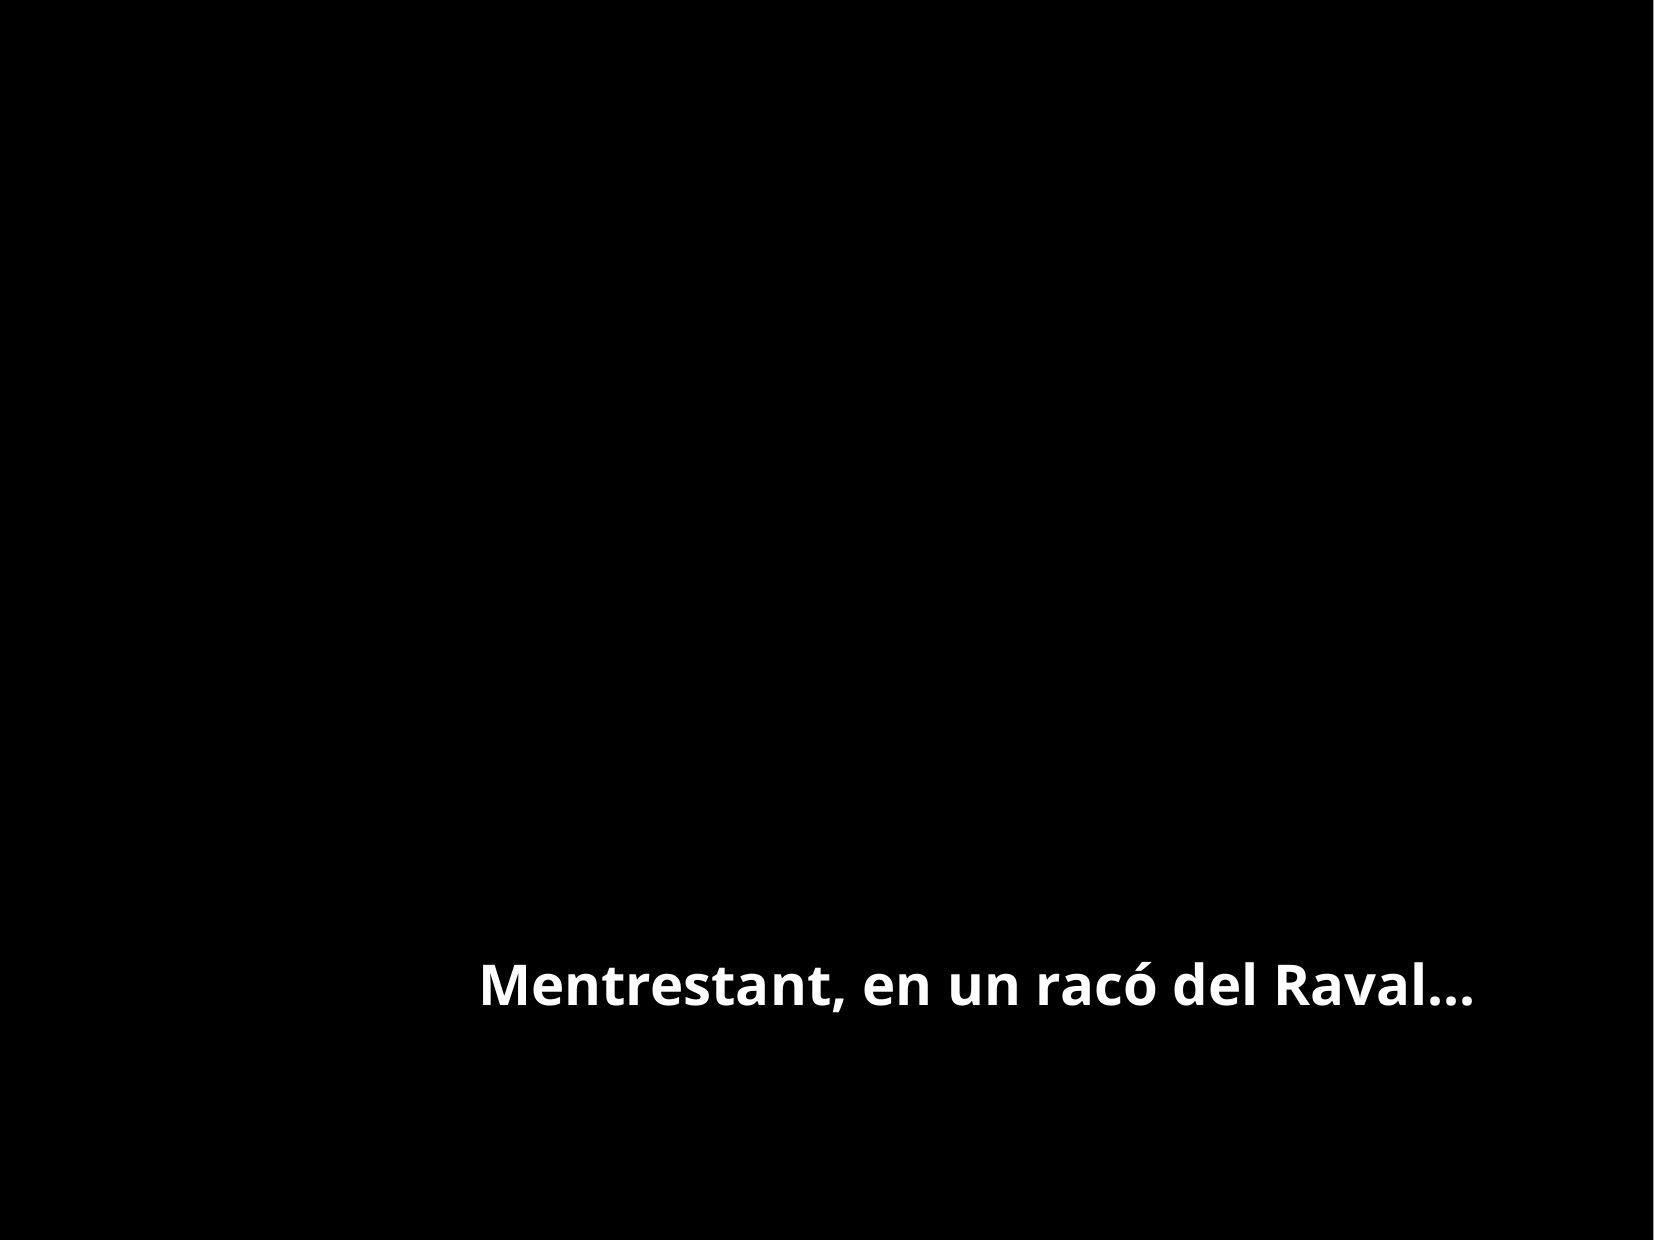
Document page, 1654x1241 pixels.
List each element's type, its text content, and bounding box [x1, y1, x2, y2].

list Mentrestant, en un racó del Raval... [354, 944, 1477, 1038]
